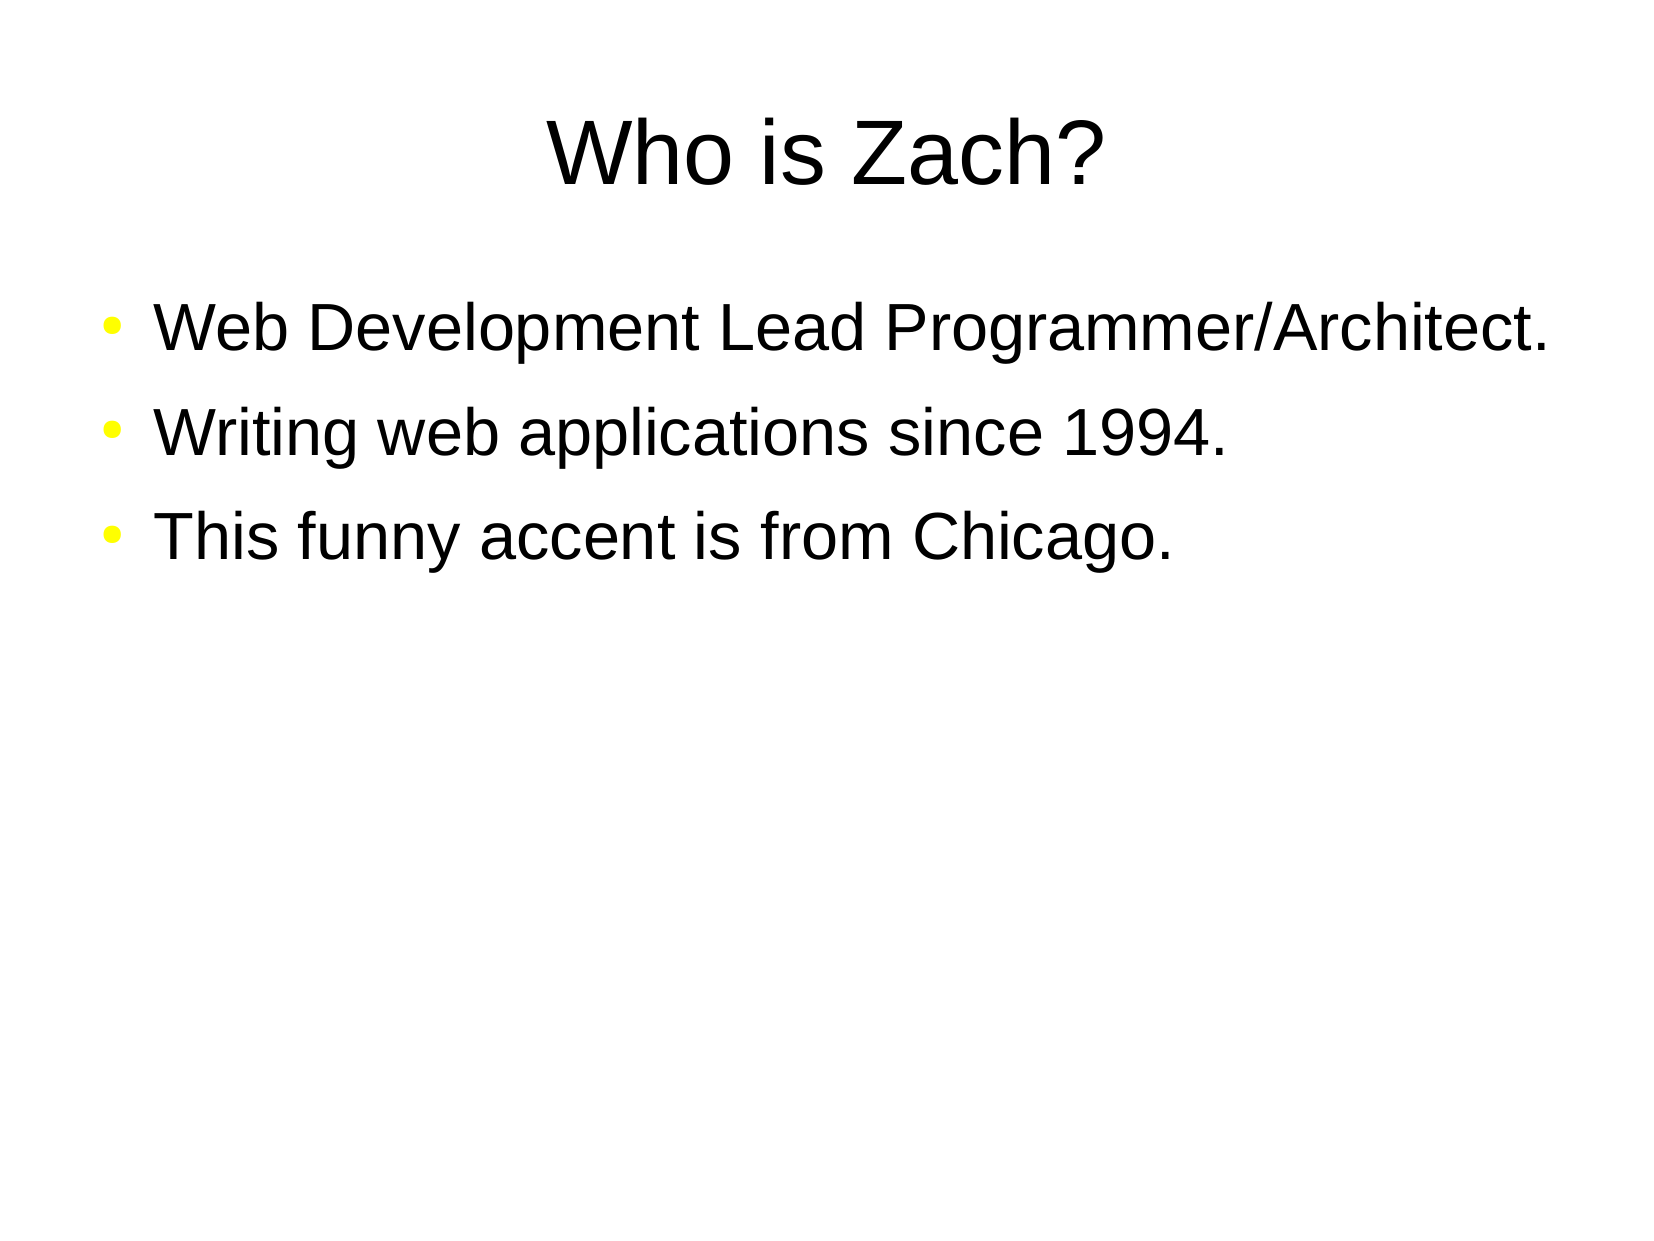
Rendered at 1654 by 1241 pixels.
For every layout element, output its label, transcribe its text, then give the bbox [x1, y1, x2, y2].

list Web Development Lead Programmer/Architect. Writing web applications since 1994. This funny accent is from Chicago. [82, 290, 1571, 1109]
title Who is Zach? [82, 49, 1571, 257]
